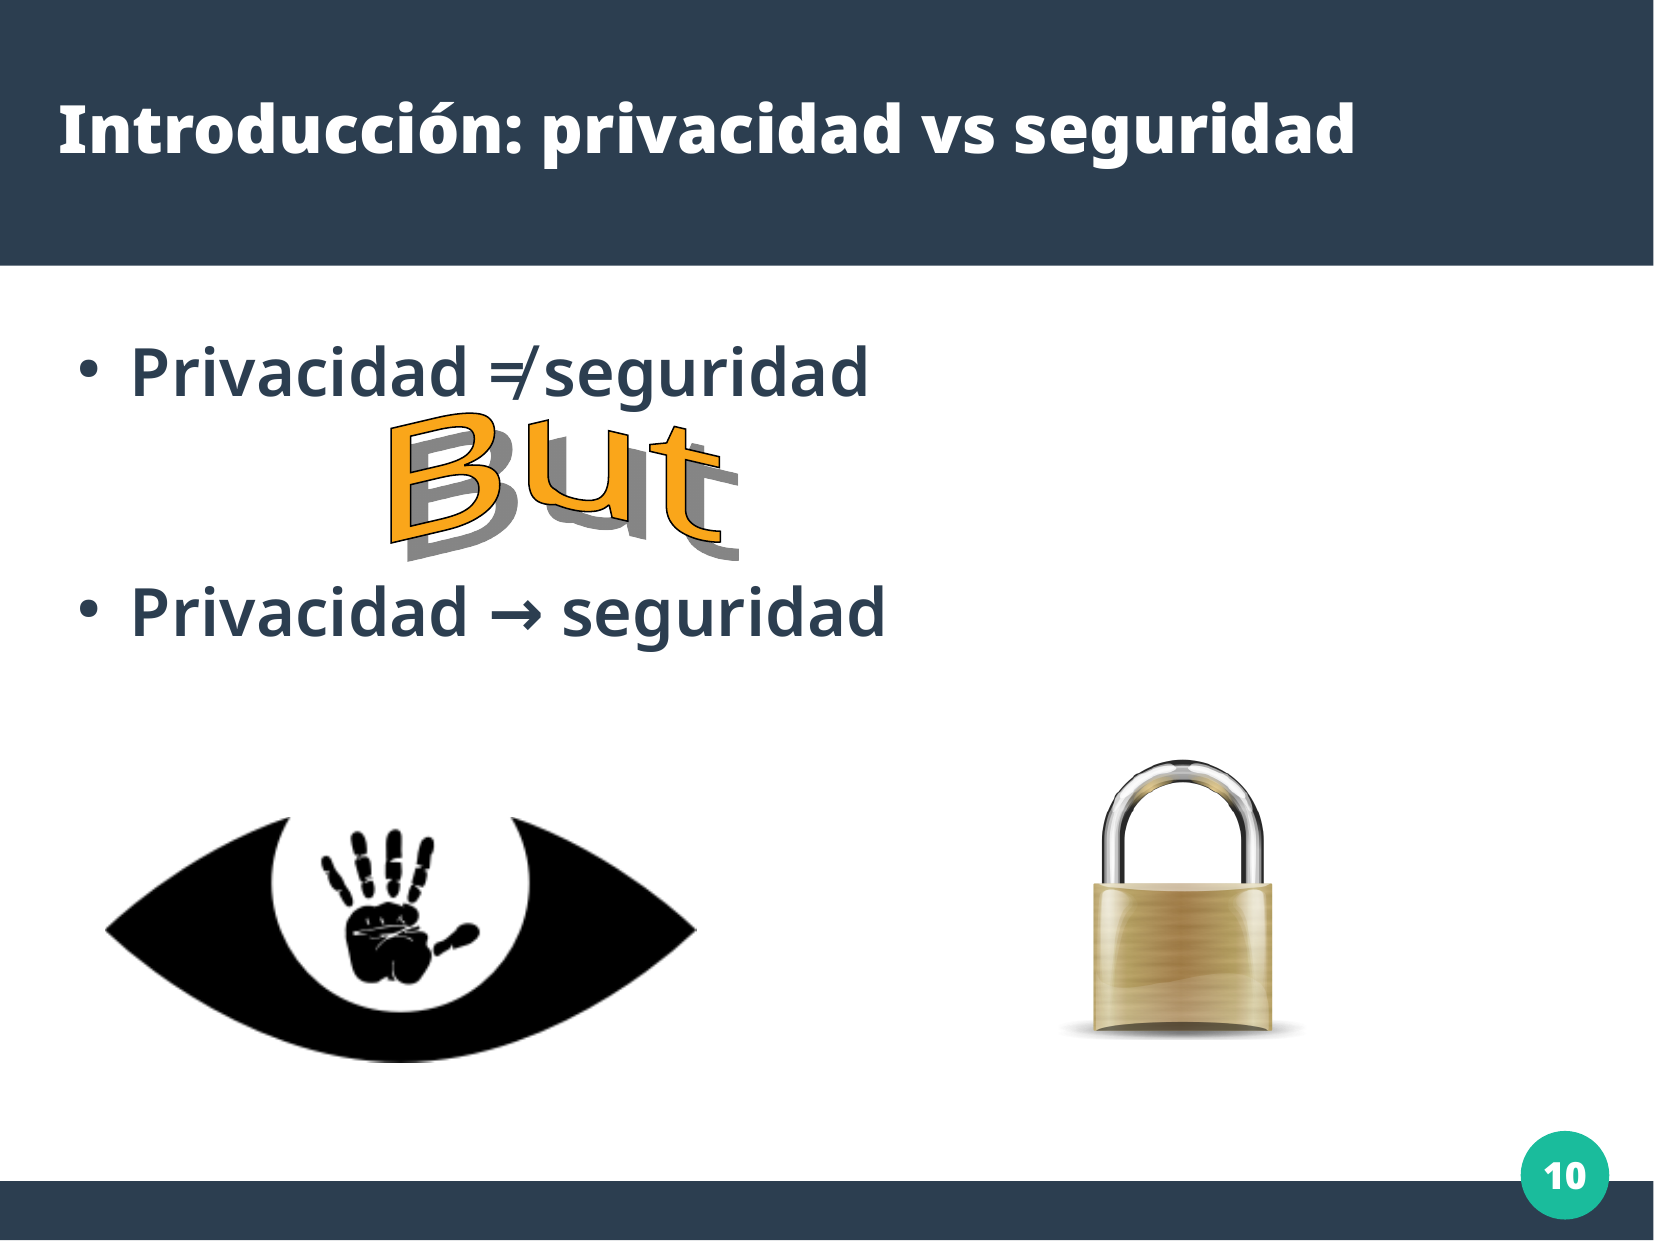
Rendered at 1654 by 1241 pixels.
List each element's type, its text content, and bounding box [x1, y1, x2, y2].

text_box But [391, 413, 500, 544]
list Privacidad ≠ seguridad Privacidad → seguridad [59, 324, 1595, 1152]
text_box But [528, 420, 628, 522]
title Introducción: privacidad vs seguridad [59, 49, 1595, 207]
picture [105, 817, 697, 1063]
picture [1039, 755, 1324, 1041]
text_box But [649, 426, 721, 543]
